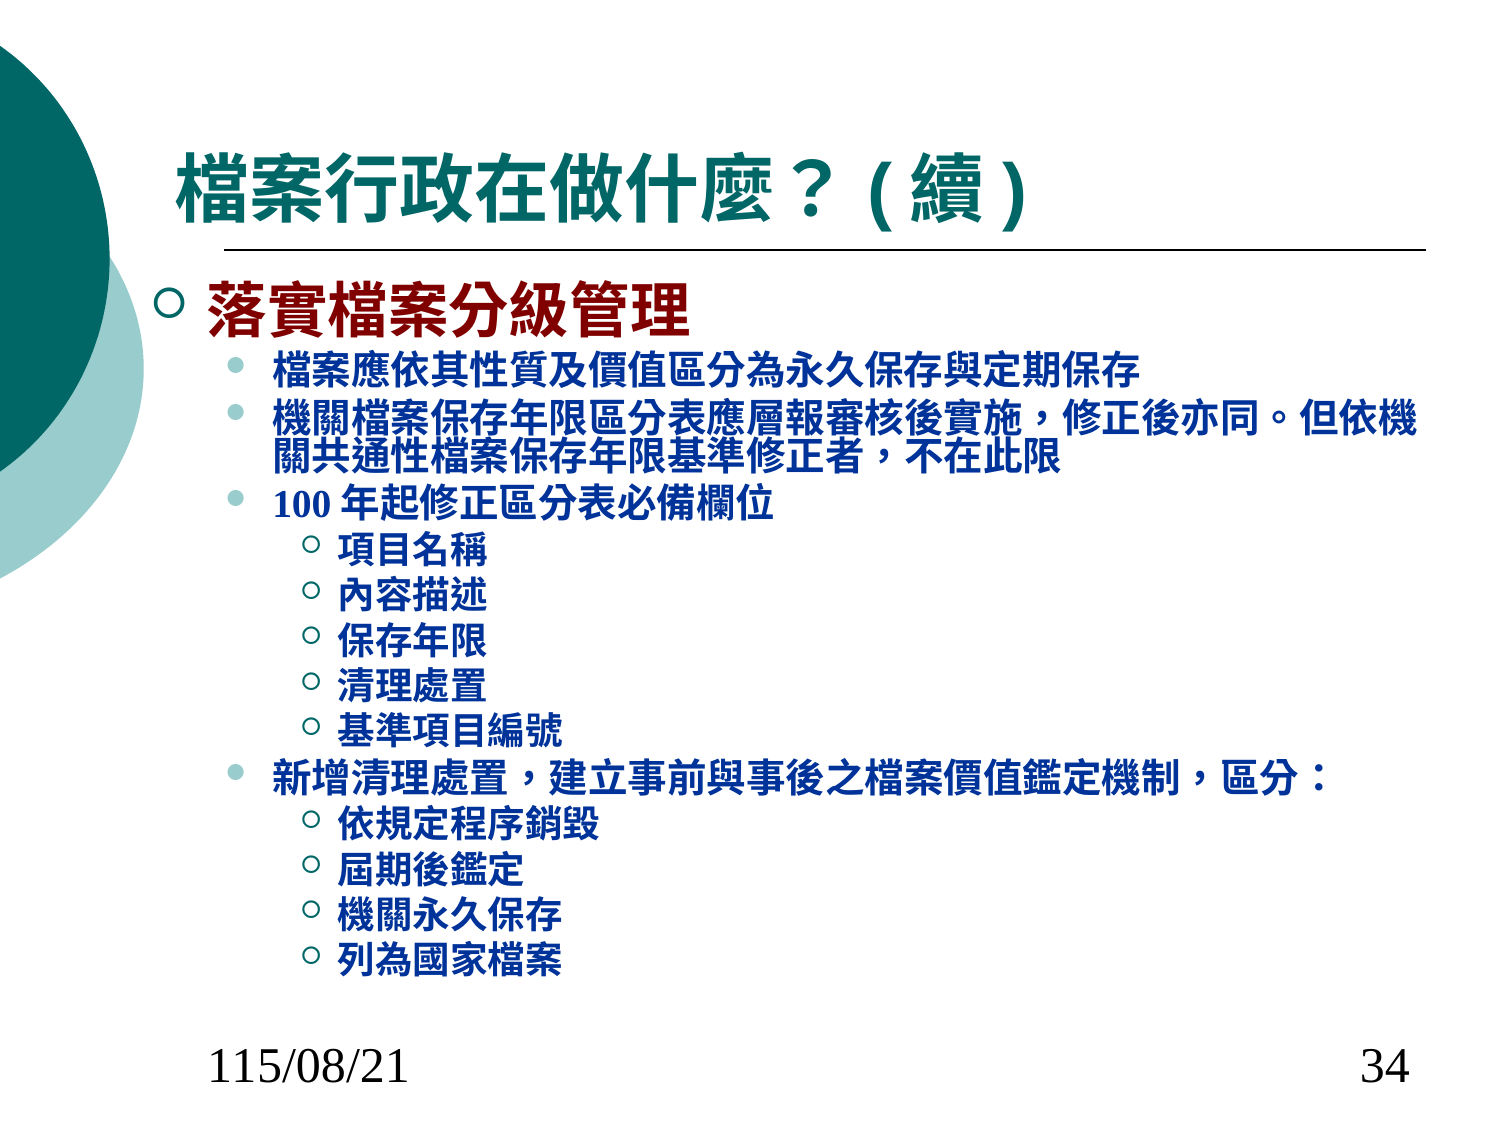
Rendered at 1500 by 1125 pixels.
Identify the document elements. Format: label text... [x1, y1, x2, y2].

list 落實檔案分級管理 檔案應依其性質及價值區分為永久保存與定期保存 機關檔案保存年限區分表應層報審核後實施，修正後亦同。但依機關共通性檔案保存年限基準修正者，不在此限 100年起修正區分表必備欄位 項目名稱 內容描述 保存年限 清理處置 基準項目編號 新增清理處置，建立事前與事後之檔案價值鑑定機制，區分： 依規定程序銷毀 屆期後鑑定 機關永久保存 列為國家檔案 [135, 278, 1450, 1050]
title 檔案行政在做什麼？(續) [159, 101, 1435, 240]
